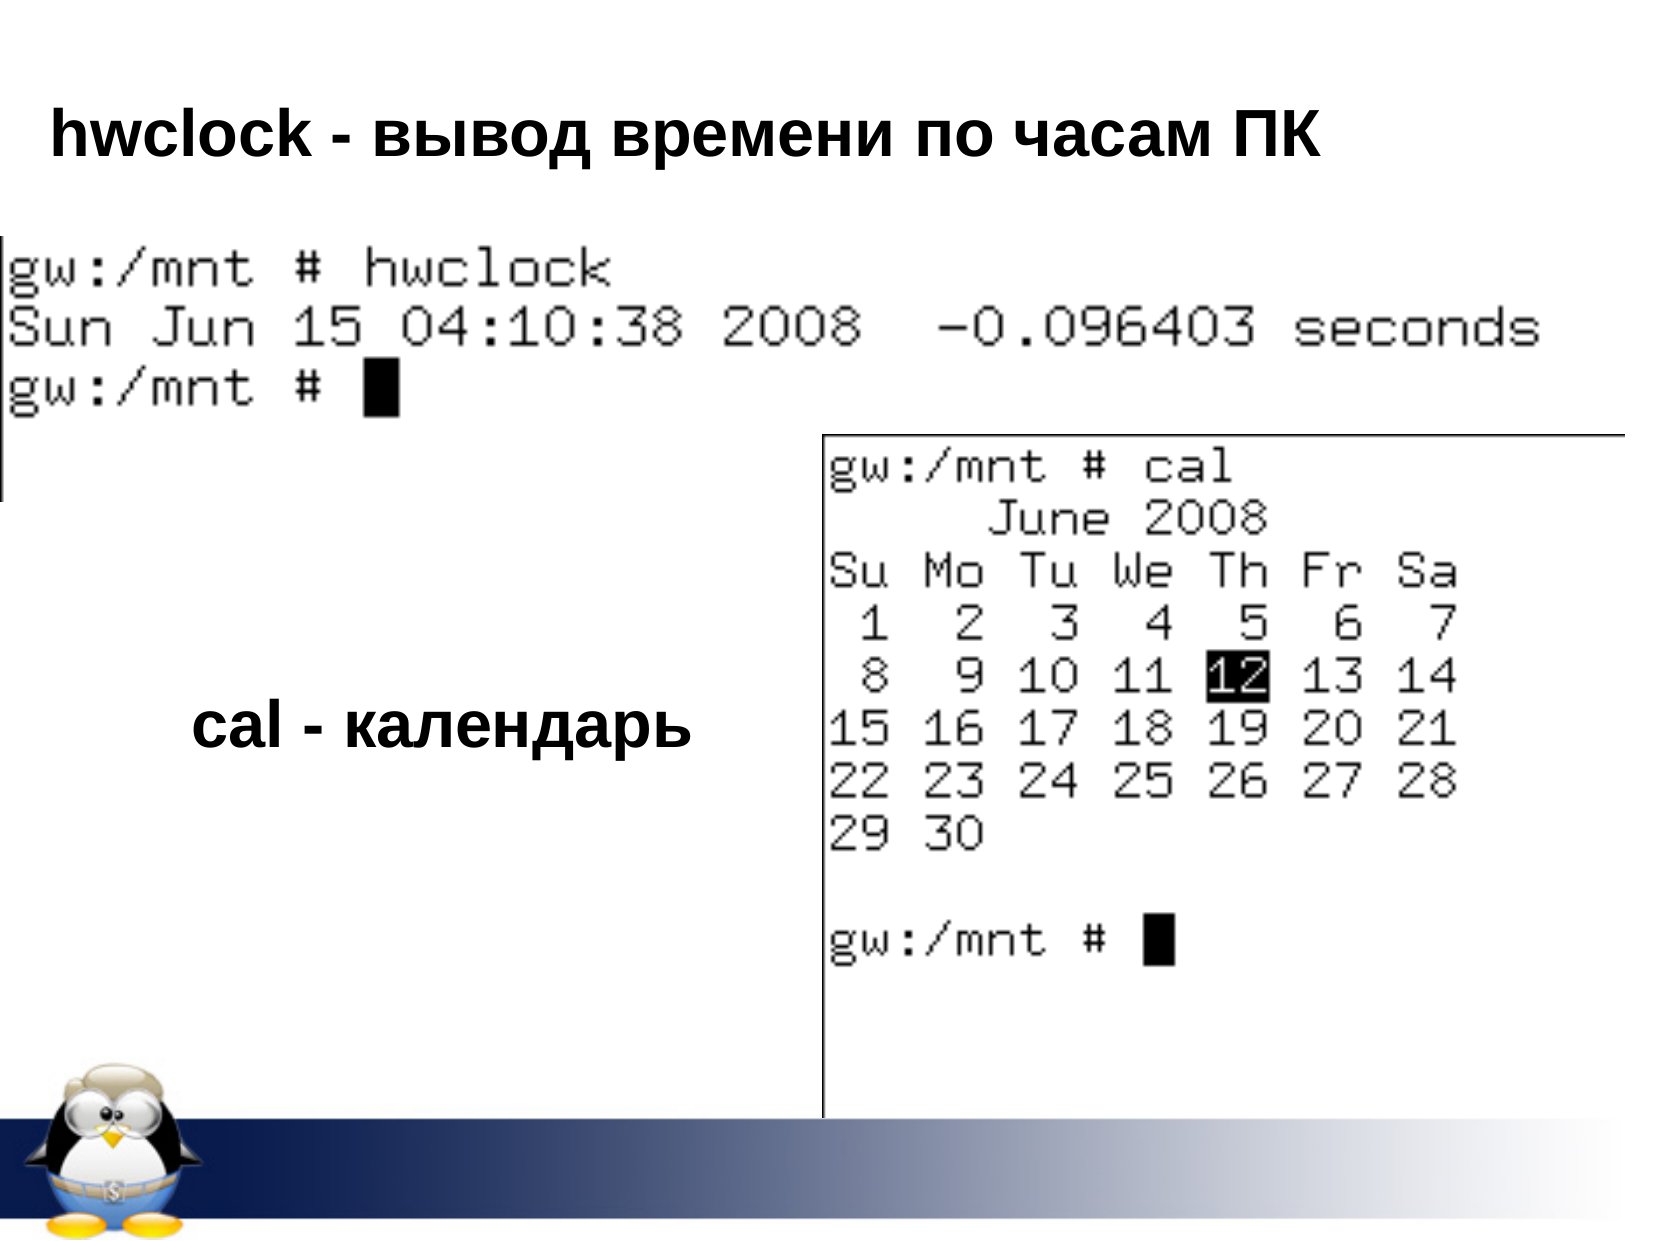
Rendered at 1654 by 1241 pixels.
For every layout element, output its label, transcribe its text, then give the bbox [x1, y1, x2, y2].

text_box hwclock - вывод времени по часам ПК [34, 88, 1373, 179]
text_box cal - календарь [176, 679, 709, 769]
picture [0, 236, 1654, 1241]
